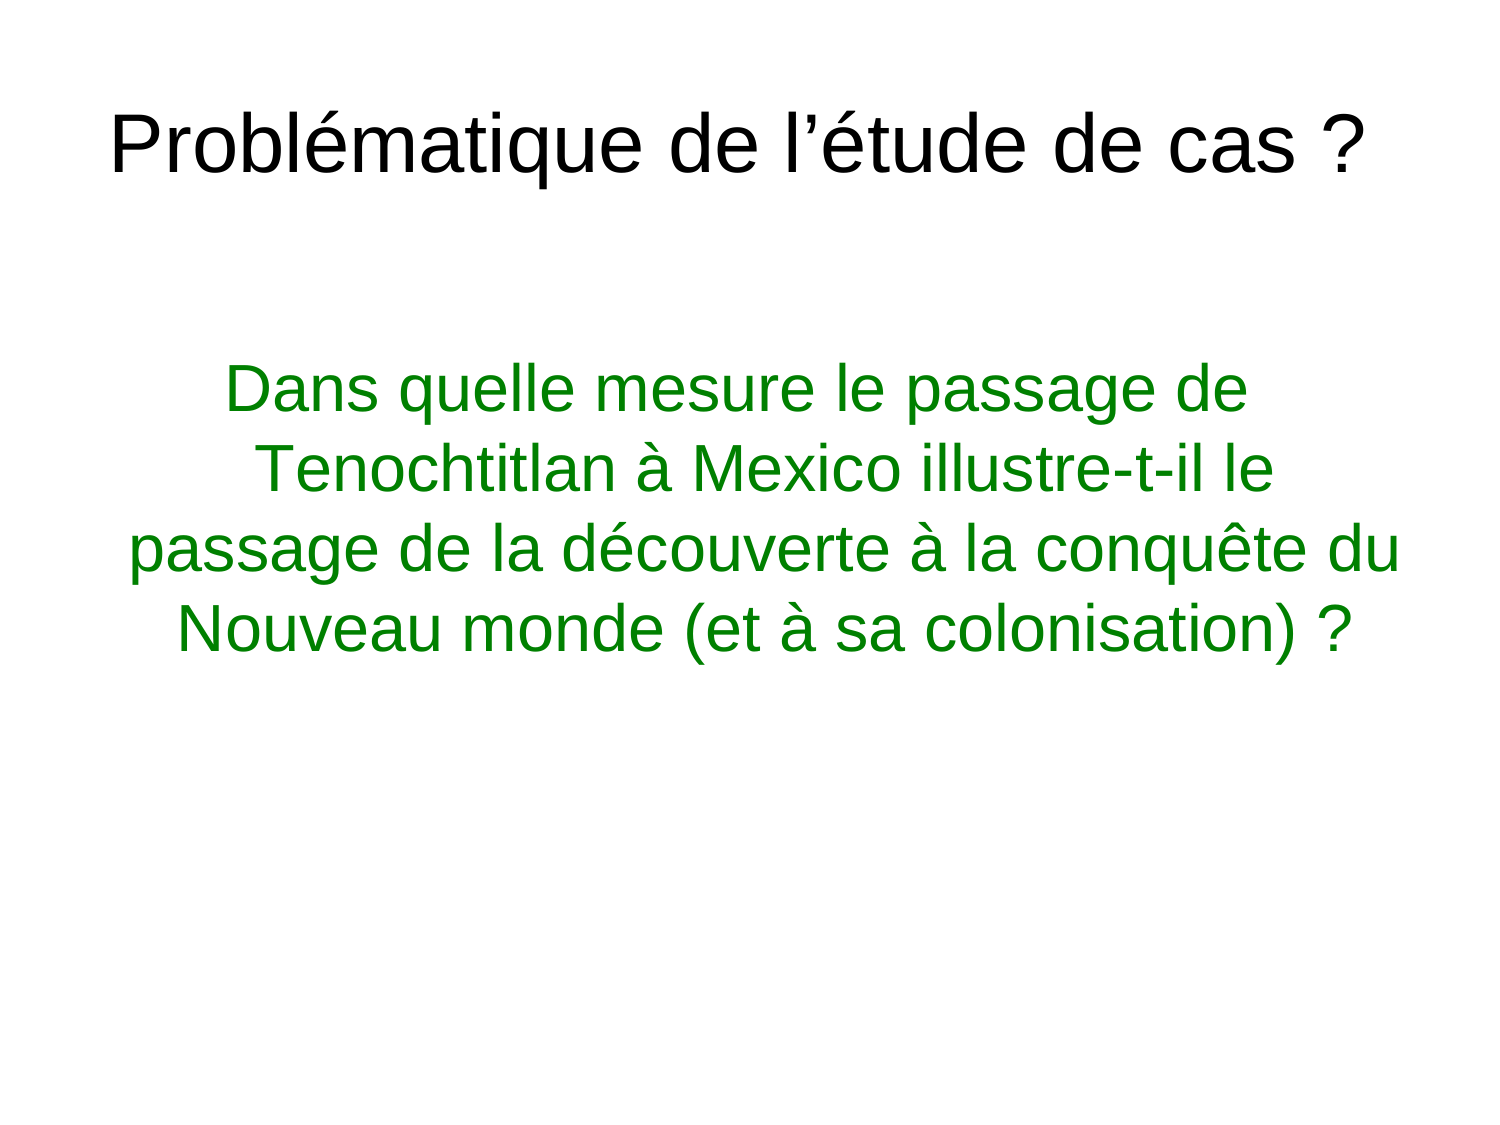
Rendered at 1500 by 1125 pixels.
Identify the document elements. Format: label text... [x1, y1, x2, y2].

title Problématique de l’étude de cas ? [75, 45, 1426, 233]
list Dans quelle mesure le passage de Tenochtitlan à Mexico illustre-t-il le passage de la découverte à la conquête du Nouveau monde (et à sa colonisation) ? [49, 337, 1425, 1006]
